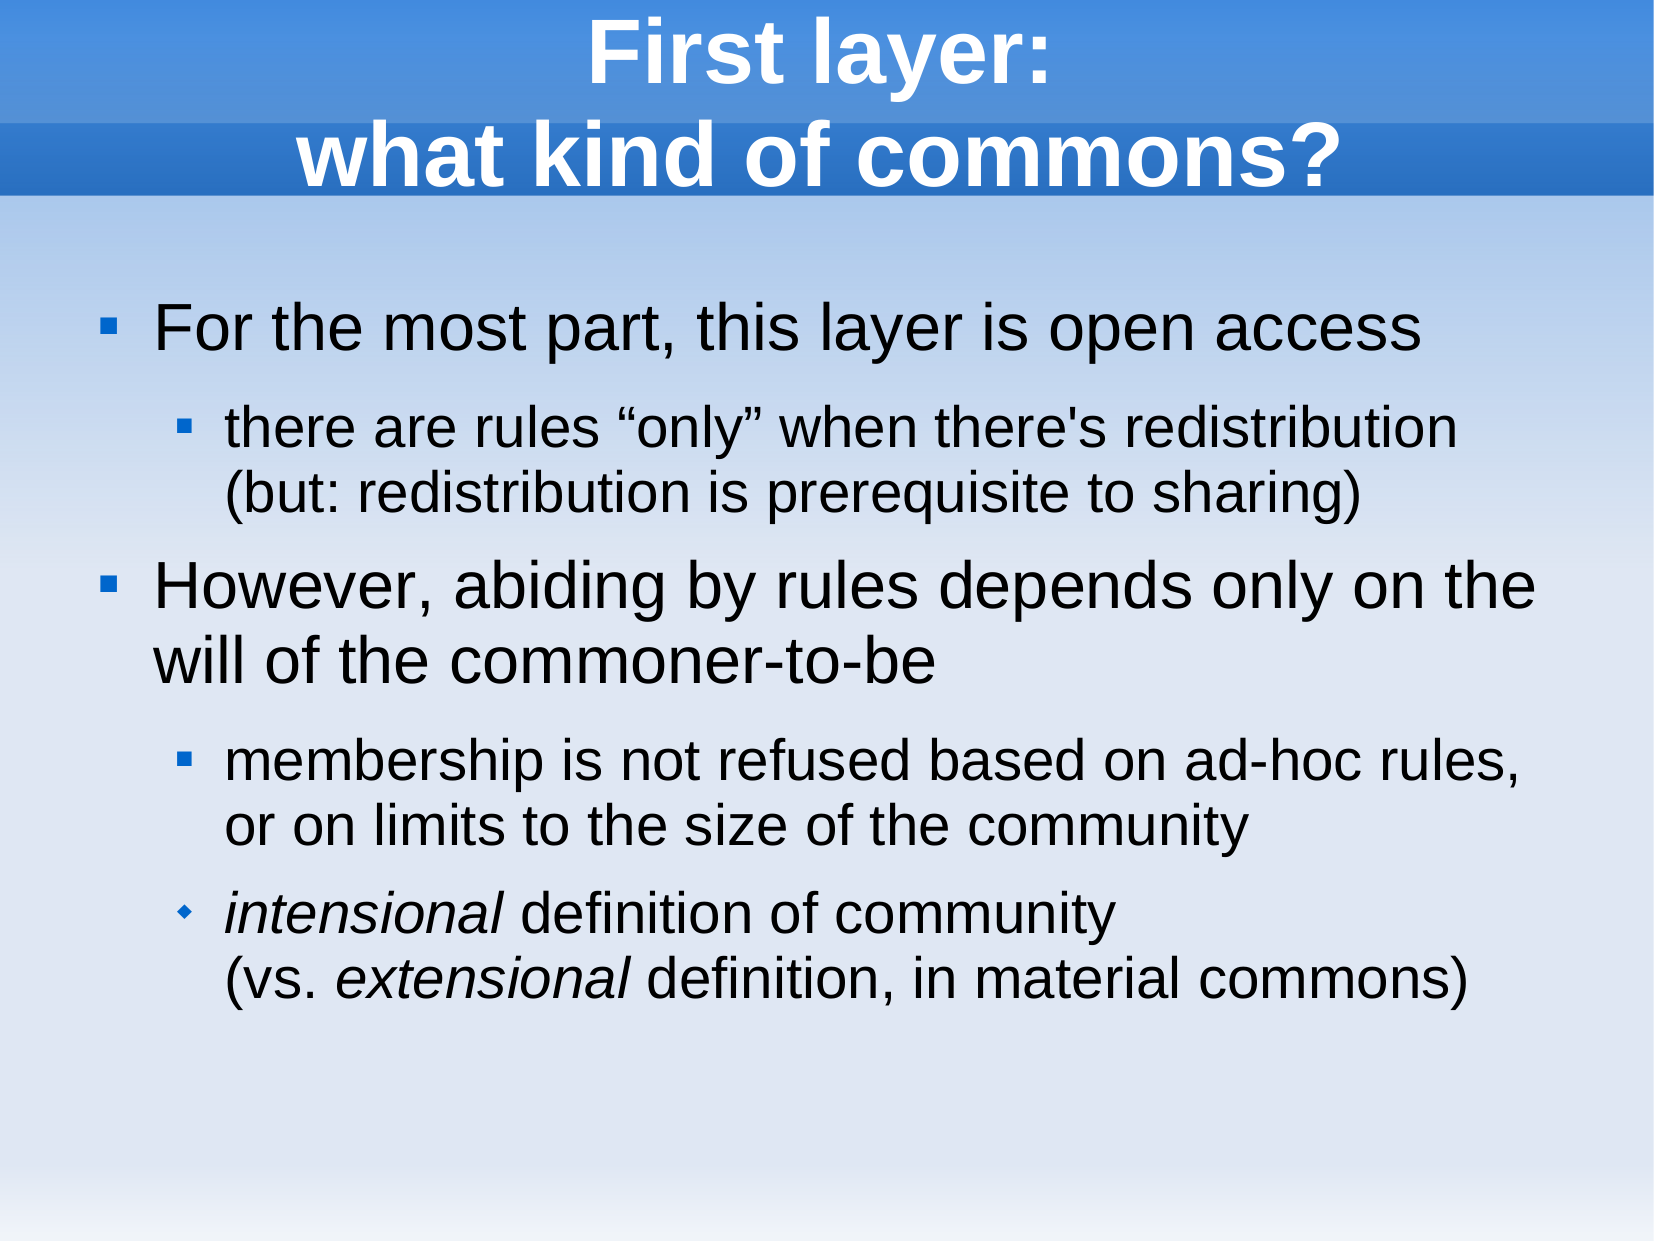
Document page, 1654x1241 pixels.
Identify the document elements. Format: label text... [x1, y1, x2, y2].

list For the most part, this layer is open access there are rules “only” when there's redistribution (but: redistribution is prerequisite to sharing) However, abiding by rules depends only on the will of the commoner-to-be membership is not refused based on ad-hoc rules, or on limits to the size of the community intensional definition of community (vs. extensional definition, in material commons) [82, 290, 1571, 1109]
title First layer: what kind of commons? [76, 1, 1565, 207]
picture [0, 0, 1654, 1241]
